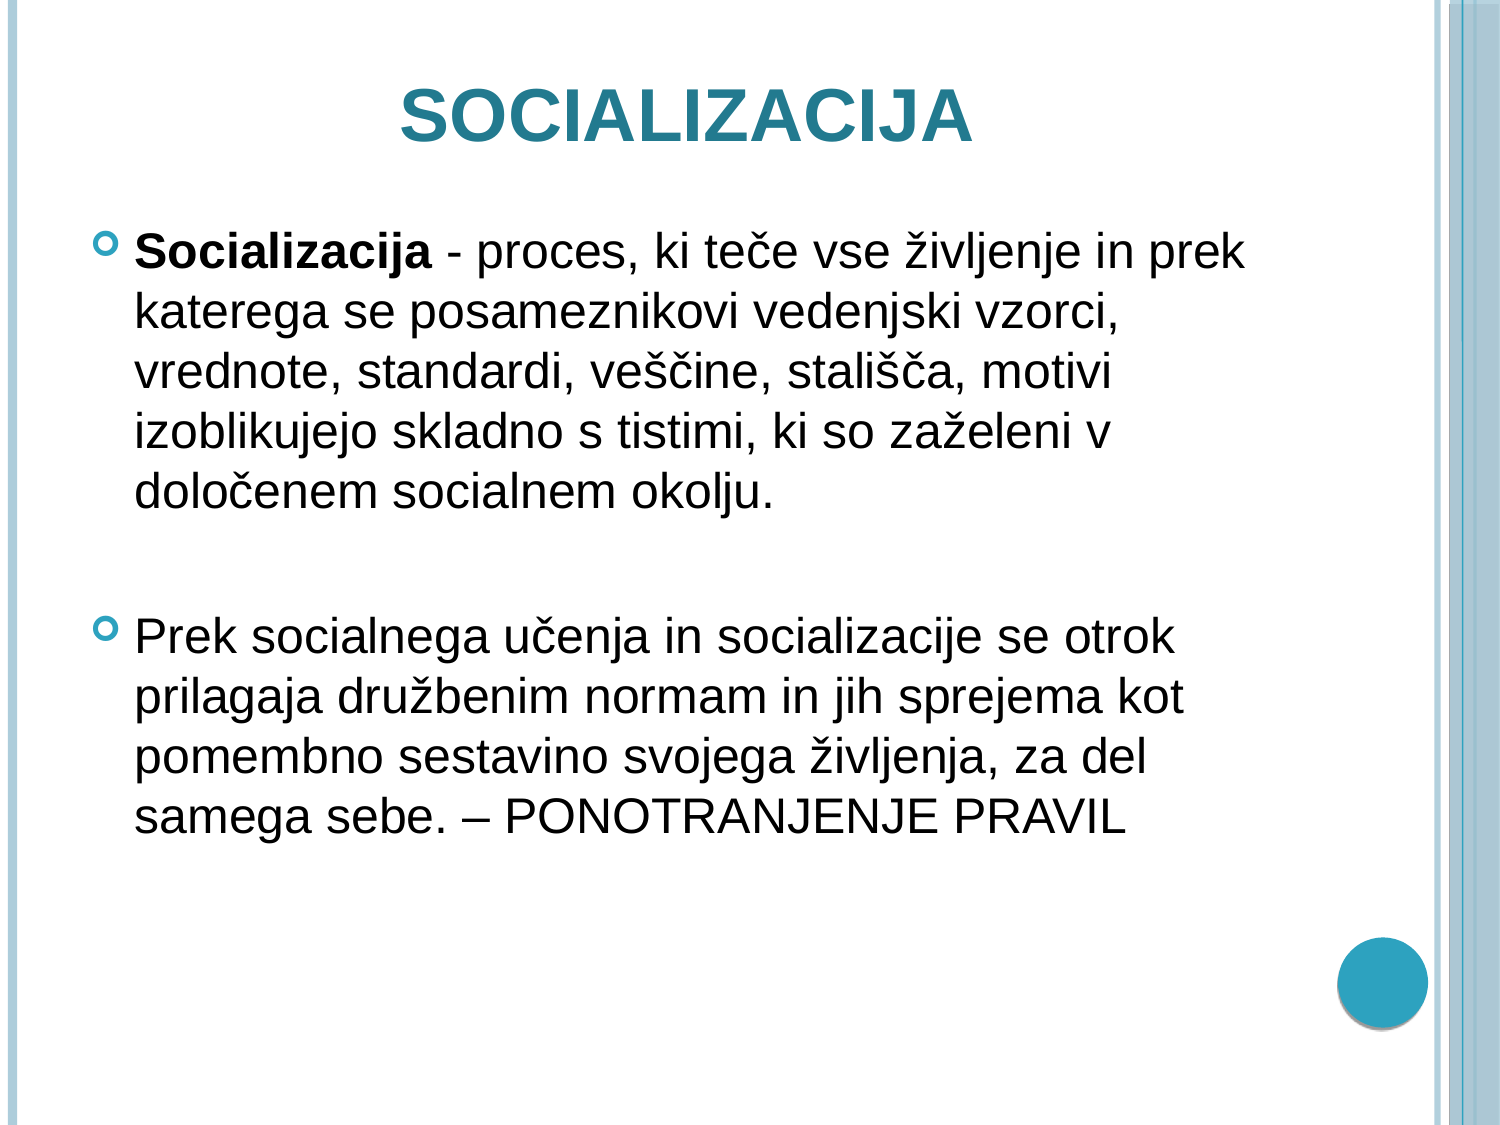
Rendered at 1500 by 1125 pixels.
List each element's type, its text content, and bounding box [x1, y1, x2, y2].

list Socializacija - proces, ki teče vse življenje in prek katerega se posameznikovi vedenjski vzorci, vrednote, standardi, veščine, stališča, motivi izoblikujejo skladno s tistimi, ki so zaželeni v določenem socialnem okolju. Prek socialnega učenja in socializacije se otrok prilagaja družbenim normam in jih sprejema kot pomembno sestavino svojega življenja, za del samega sebe. – PONOTRANJENJE PRAVIL [75, 210, 1300, 1062]
title SOCIALIZACIJA [75, 45, 1300, 164]
